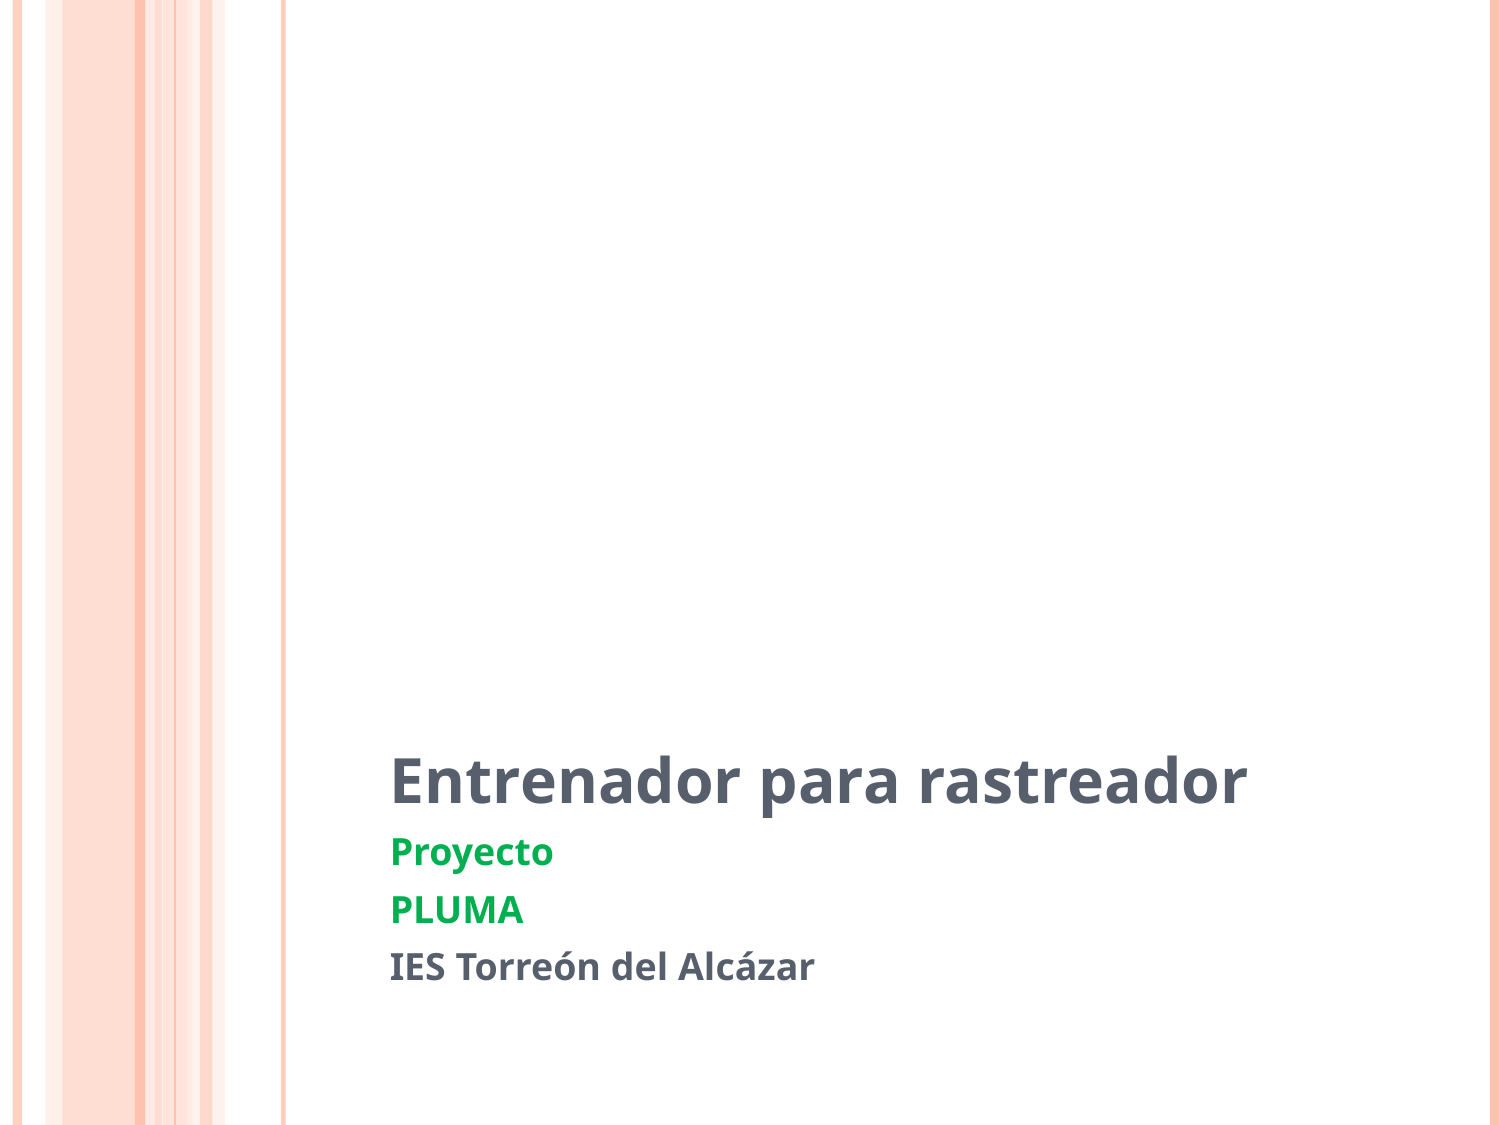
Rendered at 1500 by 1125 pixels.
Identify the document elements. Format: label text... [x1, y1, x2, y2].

title Entrenador para rastreador [375, 512, 1388, 820]
subtitle Proyecto PLUMA IES Torreón del Alcázar [375, 820, 1388, 1046]
